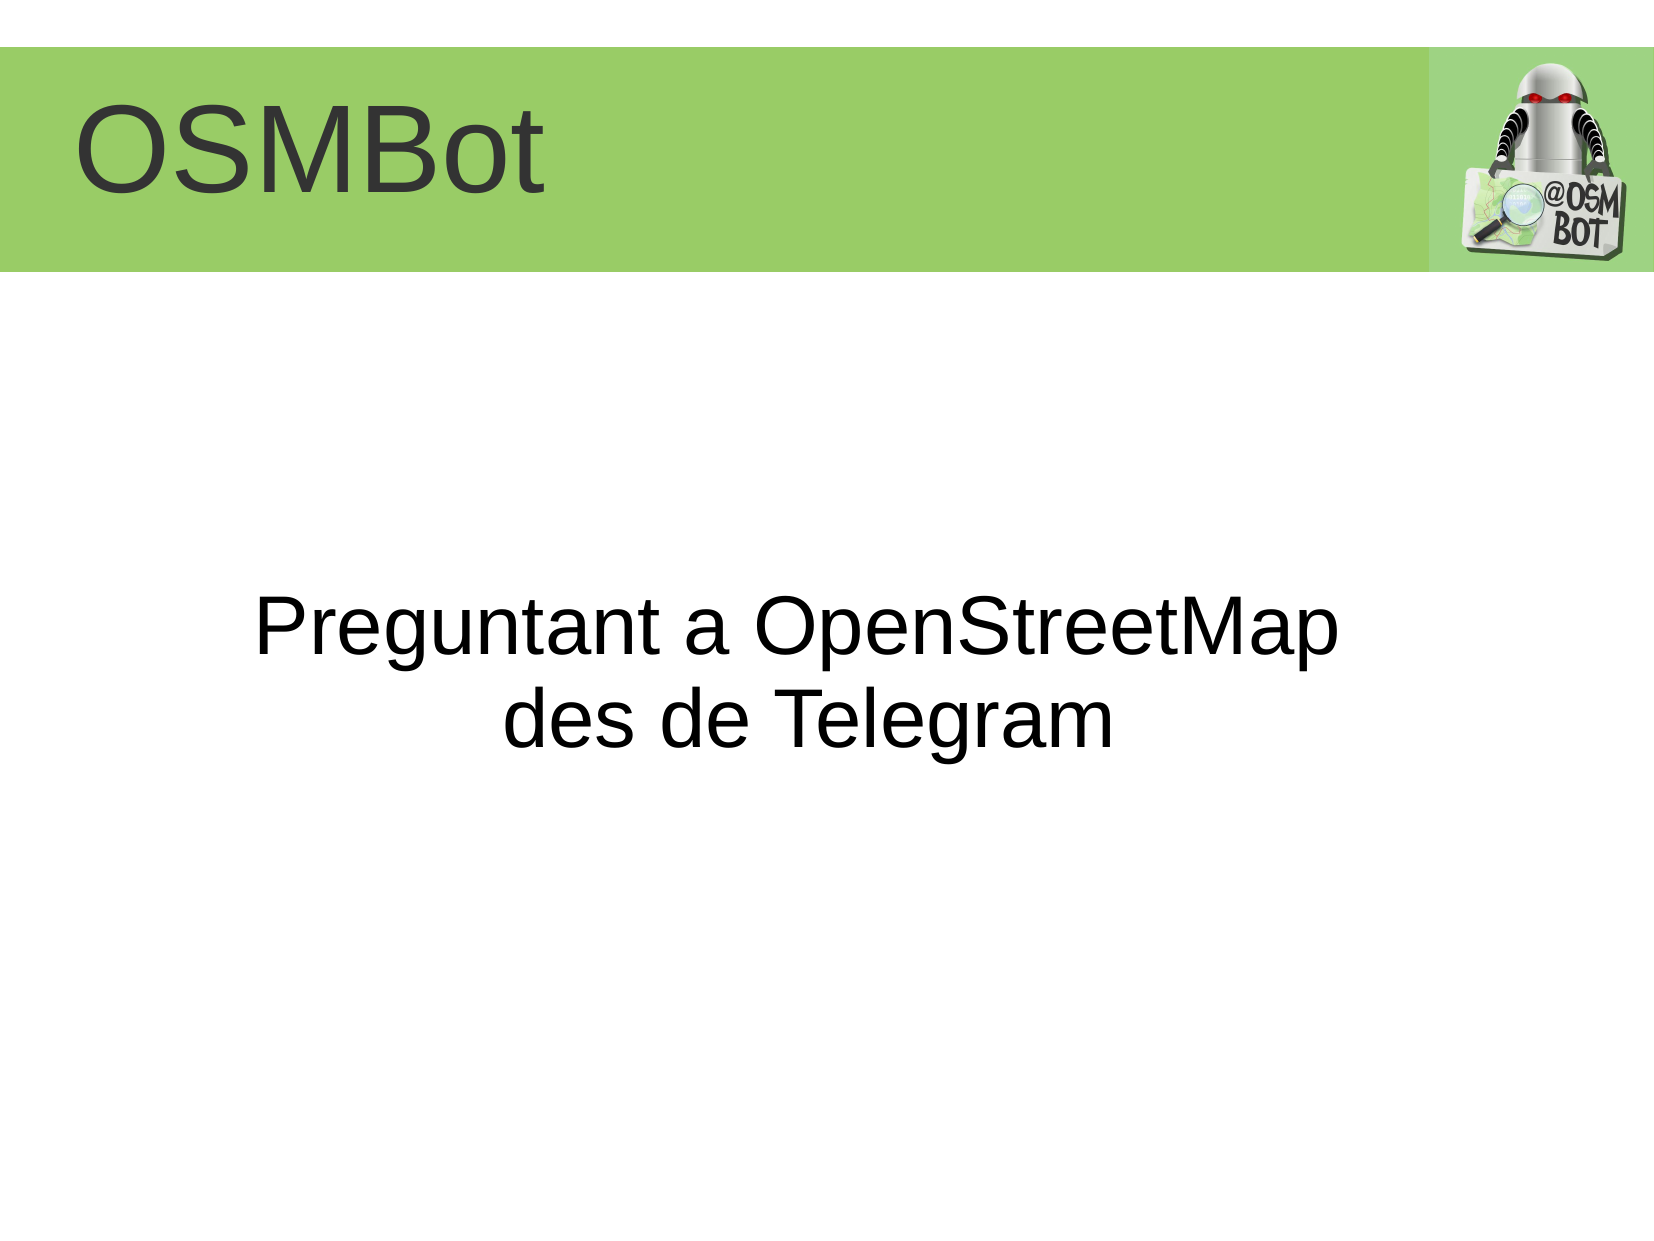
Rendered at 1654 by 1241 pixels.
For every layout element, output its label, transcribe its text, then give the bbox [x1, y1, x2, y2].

picture [1429, 47, 1654, 272]
text_box Preguntant a OpenStreetMap des de Telegram [35, 572, 1583, 774]
text_box [0, 47, 1429, 272]
text_box OSMBot [59, 71, 1429, 227]
